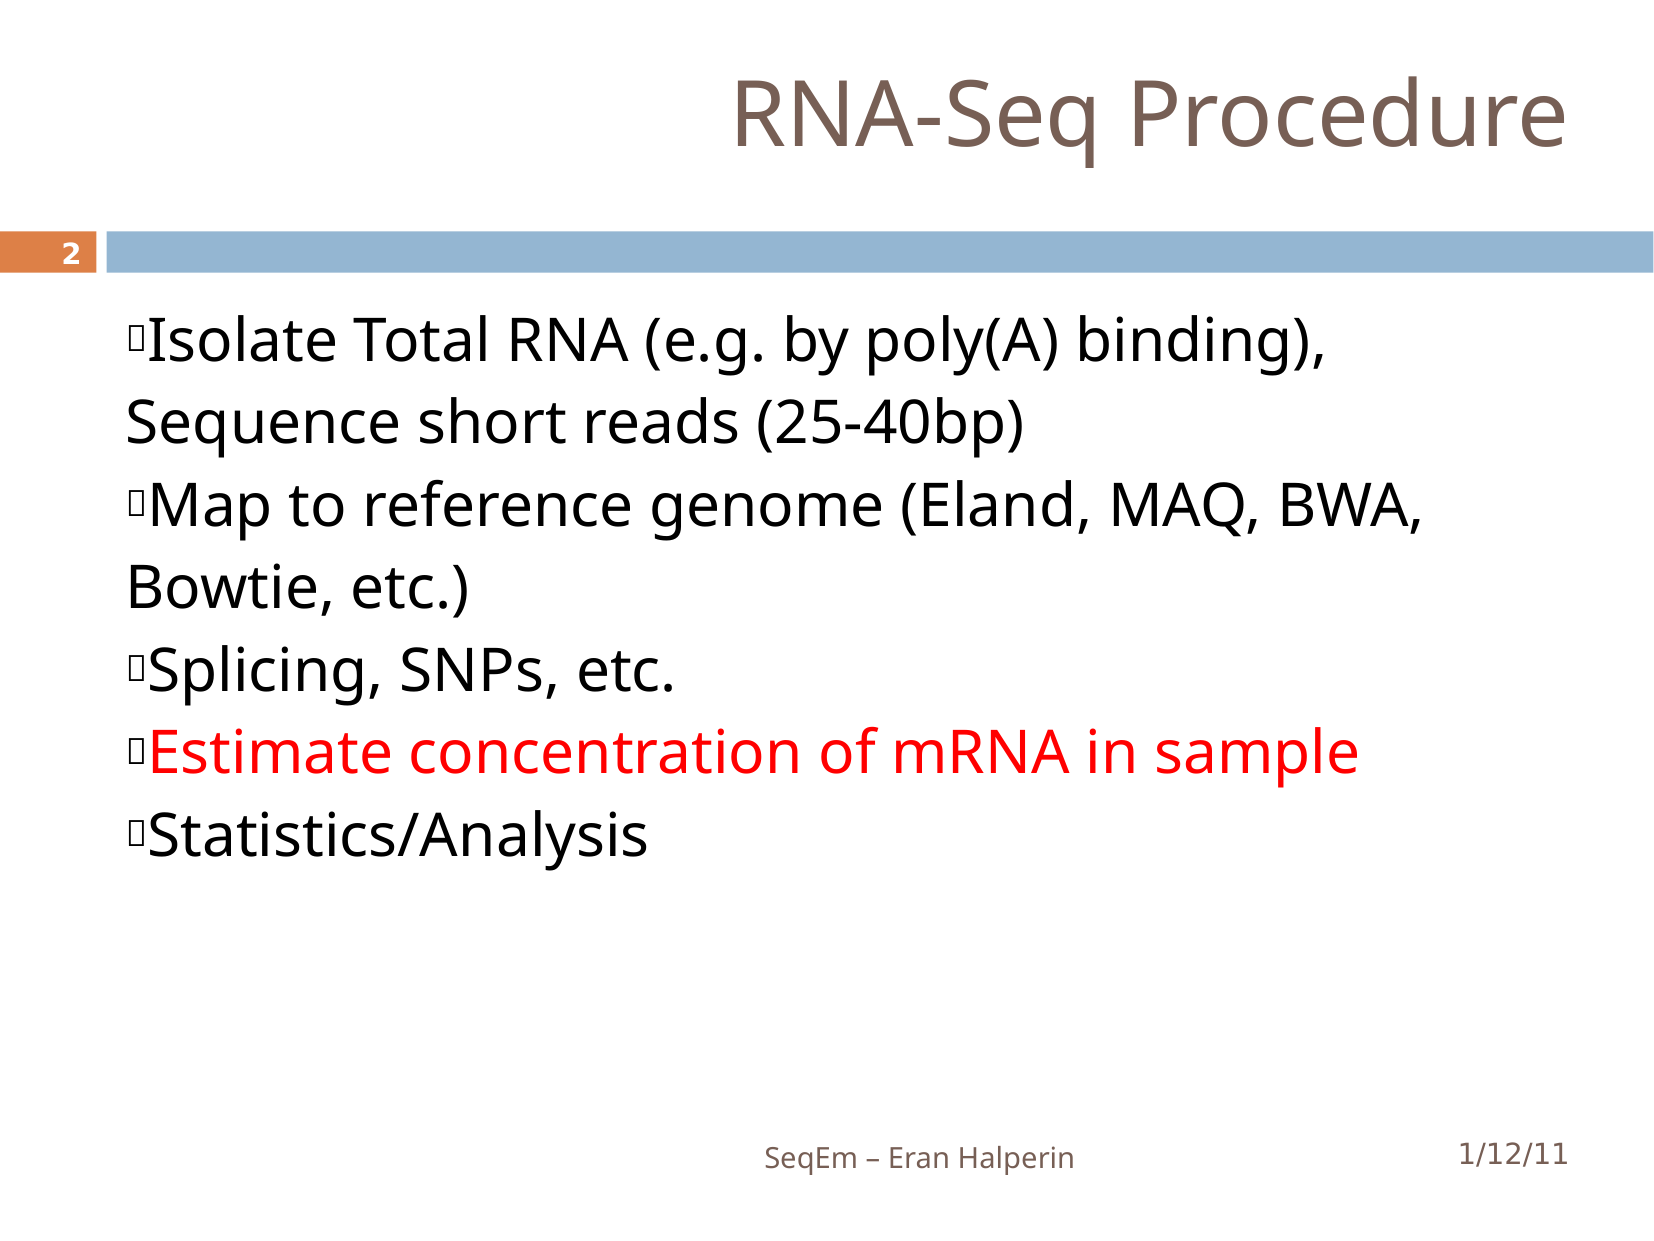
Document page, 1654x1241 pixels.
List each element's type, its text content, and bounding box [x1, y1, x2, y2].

text_box Isolate Total RNA (e.g. by poly(A) binding), Sequence short reads (25-40bp) Map to reference genome (Eland, MAQ, BWA, Bowtie, etc.) Splicing, SNPs, etc. Estimate concentration of mRNA in sample Statistics/Analysis [110, 289, 1586, 1103]
text_box SeqEm – Eran Halperin [110, 1129, 1091, 1196]
text_box RNA-Seq Procedure [110, 41, 1586, 221]
text_box <מספר> [0, 229, 97, 275]
text_box 1/12/11 [1102, 1129, 1585, 1196]
